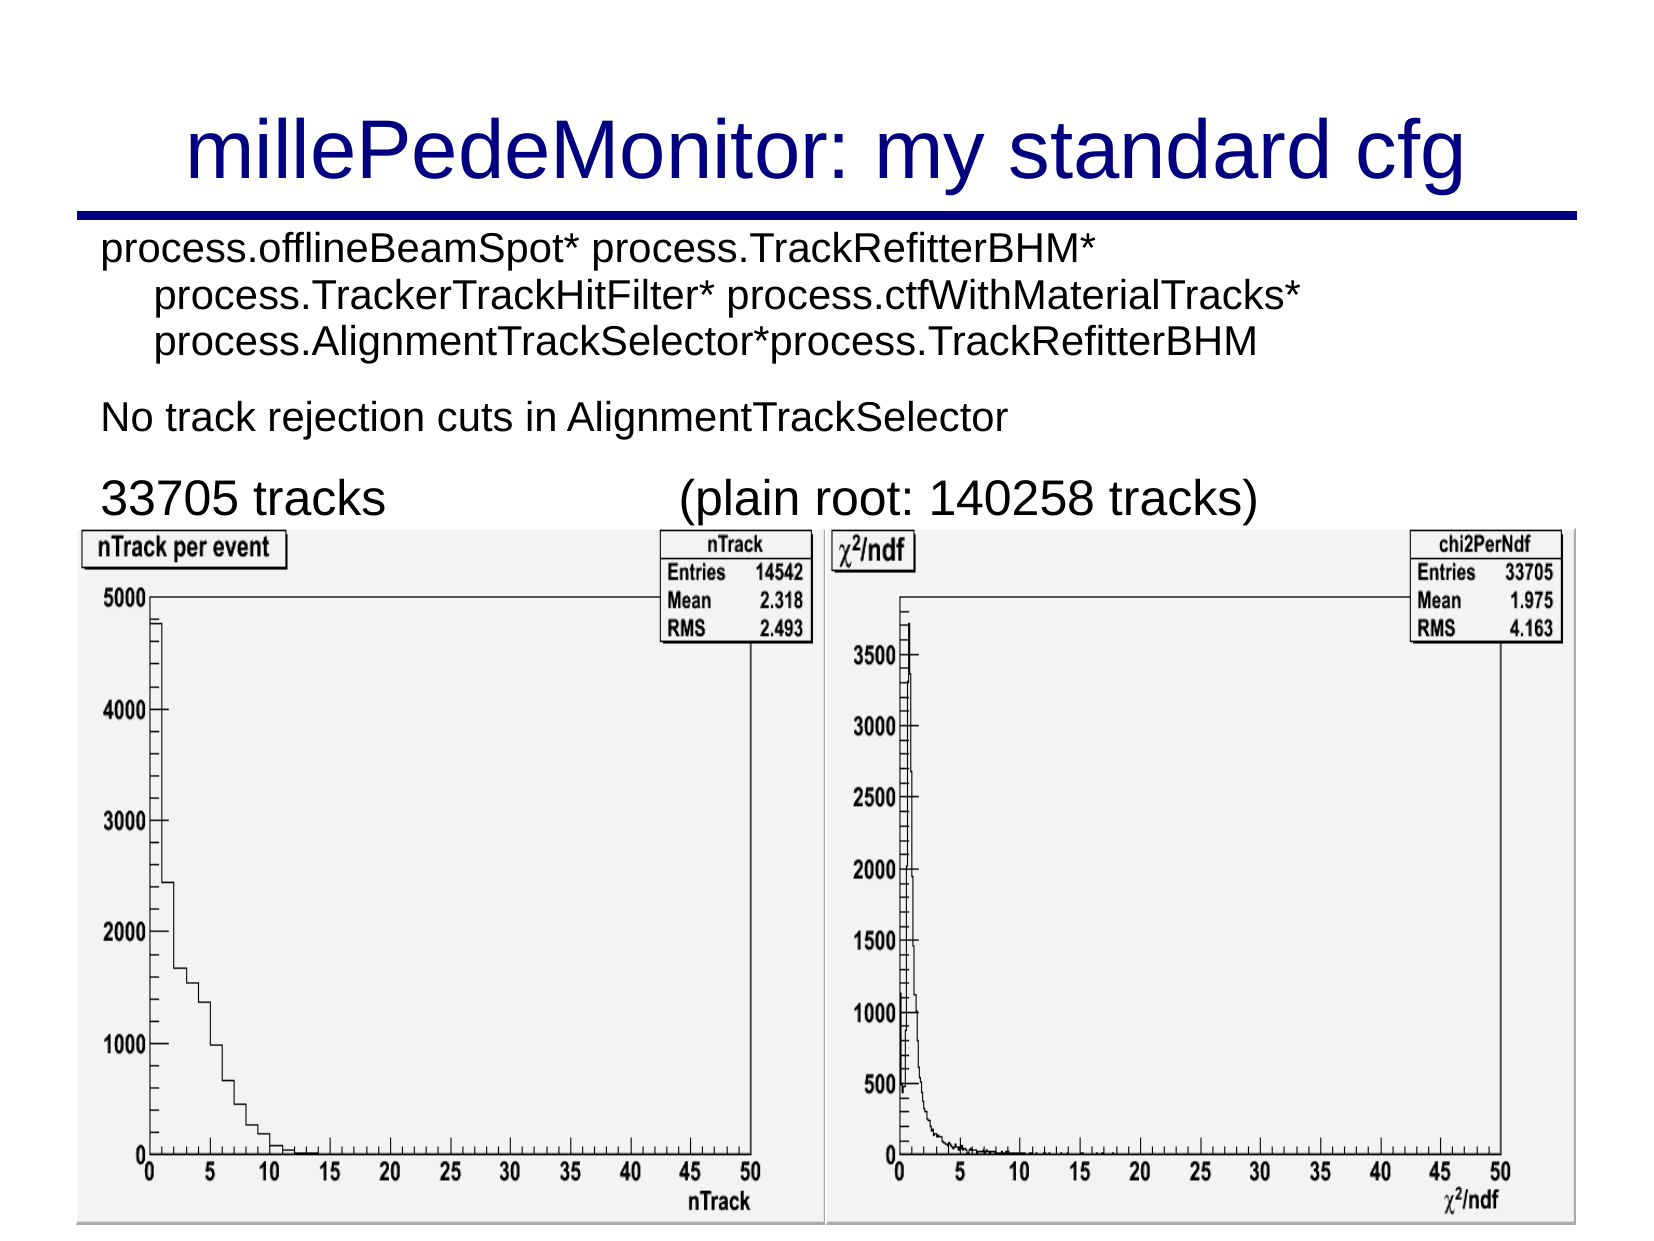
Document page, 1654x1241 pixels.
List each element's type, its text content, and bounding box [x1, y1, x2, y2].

picture [75, 527, 1576, 1225]
title millePedeMonitor: my standard cfg [82, 82, 1571, 218]
list process.offlineBeamSpot* process.TrackRefitterBHM* process.TrackerTrackHitFilter* process.ctfWithMaterialTracks* process.AlignmentTrackSelector*process.TrackRefitterBHM No track rejection cuts in AlignmentTrackSelector 33705 tracks (plain root: 140258 tracks) [82, 225, 1571, 527]
